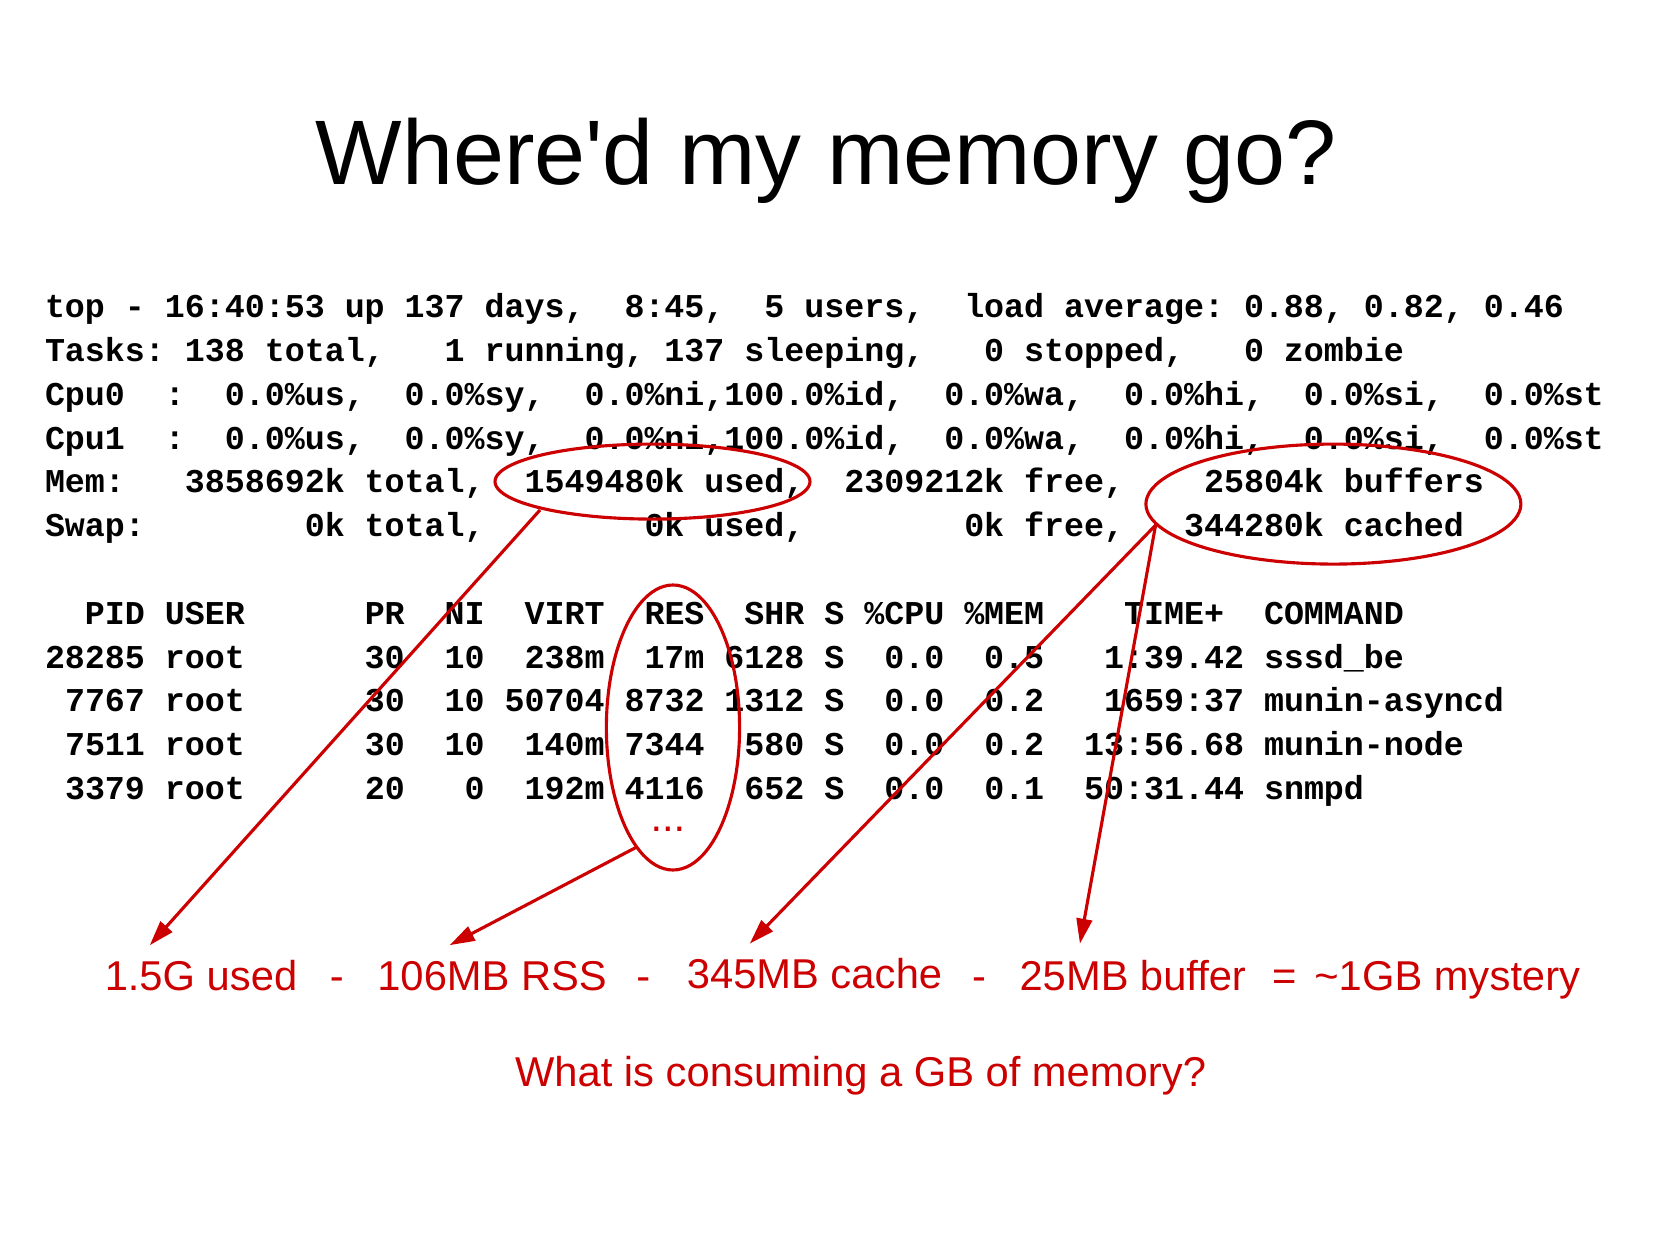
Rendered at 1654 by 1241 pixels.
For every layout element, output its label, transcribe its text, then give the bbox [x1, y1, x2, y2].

text_box ... [635, 785, 701, 848]
text_box 345MB cache [672, 943, 958, 1006]
text_box - [315, 945, 359, 1007]
text_box - [957, 945, 1001, 1007]
list top - 16:40:53 up 137 days, 8:45, 5 users, load average: 0.88, 0.82, 0.46 Tasks: 138 total, 1 running, 137 sleeping, 0 stopped, 0 zombie Cpu0 : 0.0%us, 0.0%sy, 0.0%ni,100.0%id, 0.0%wa, 0.0%hi, 0.0%si, 0.0%st Cpu1 : 0.0%us, 0.0%sy, 0.0%ni,100.0%id, 0.0%wa, 0.0%hi, 0.0%si, 0.0%st Mem: 3858692k total, 1549480k used, 2309212k free, 25804k buffers Swap: 0k total, 0k used, 0k free, 344280k cached PID USER PR NI VIRT RES SHR S %CPU %MEM TIME+ COMMAND 28285 root 30 10 238m 17m 6128 S 0.0 0.5 1:39.42 sssd_be 7767 root 30 10 50704 8732 1312 S 0.0 0.2 1659:37 munin-asyncd 7511 root 30 10 140m 7344 580 S 0.0 0.2 13:56.68 munin-node 3379 root 20 0 192m 4116 652 S 0.0 0.1 50:31.44 snmpd [497, 446, 808, 517]
text_box = [1257, 945, 1299, 1007]
list top - 16:40:53 up 137 days, 8:45, 5 users, load average: 0.88, 0.82, 0.46 Tasks: 138 total, 1 running, 137 sleeping, 0 stopped, 0 zombie Cpu0 : 0.0%us, 0.0%sy, 0.0%ni,100.0%id, 0.0%wa, 0.0%hi, 0.0%si, 0.0%st Cpu1 : 0.0%us, 0.0%sy, 0.0%ni,100.0%id, 0.0%wa, 0.0%hi, 0.0%si, 0.0%st Mem: 3858692k total, 1549480k used, 2309212k free, 25804k buffers Swap: 0k total, 0k used, 0k free, 344280k cached PID USER PR NI VIRT RES SHR S %CPU %MEM TIME+ COMMAND 28285 root 30 10 238m 17m 6128 S 0.0 0.5 1:39.42 sssd_be 7767 root 30 10 50704 8732 1312 S 0.0 0.2 1659:37 munin-asyncd 7511 root 30 10 140m 7344 580 S 0.0 0.2 13:56.68 munin-node 3379 root 20 0 192m 4116 652 S 0.0 0.1 50:31.44 snmpd [813, 533, 1152, 882]
text_box 1.5G used [90, 945, 315, 1007]
text_box 25MB buffer [1004, 945, 1257, 1007]
text_box What is consuming a GB of memory? [500, 1041, 1222, 1103]
list top - 16:40:53 up 137 days, 8:45, 5 users, load average: 0.88, 0.82, 0.46 Tasks: 138 total, 1 running, 137 sleeping, 0 stopped, 0 zombie Cpu0 : 0.0%us, 0.0%sy, 0.0%ni,100.0%id, 0.0%wa, 0.0%hi, 0.0%si, 0.0%st Cpu1 : 0.0%us, 0.0%sy, 0.0%ni,100.0%id, 0.0%wa, 0.0%hi, 0.0%si, 0.0%st Mem: 3858692k total, 1549480k used, 2309212k free, 25804k buffers Swap: 0k total, 0k used, 0k free, 344280k cached PID USER PR NI VIRT RES SHR S %CPU %MEM TIME+ COMMAND 28285 root 30 10 238m 17m 6128 S 0.0 0.5 1:39.42 sssd_be 7767 root 30 10 50704 8732 1312 S 0.0 0.2 1659:37 munin-asyncd 7511 root 30 10 140m 7344 580 S 0.0 0.2 13:56.68 munin-node 3379 root 20 0 192m 4116 652 S 0.0 0.1 50:31.44 snmpd [45, 290, 1606, 882]
text_box - [621, 945, 666, 1007]
text_box ~1GB mystery [1299, 945, 1617, 1007]
list top - 16:40:53 up 137 days, 8:45, 5 users, load average: 0.88, 0.82, 0.46 Tasks: 138 total, 1 running, 137 sleeping, 0 stopped, 0 zombie Cpu0 : 0.0%us, 0.0%sy, 0.0%ni,100.0%id, 0.0%wa, 0.0%hi, 0.0%si, 0.0%st Cpu1 : 0.0%us, 0.0%sy, 0.0%ni,100.0%id, 0.0%wa, 0.0%hi, 0.0%si, 0.0%st Mem: 3858692k total, 1549480k used, 2309212k free, 25804k buffers Swap: 0k total, 0k used, 0k free, 344280k cached PID USER PR NI VIRT RES SHR S %CPU %MEM TIME+ COMMAND 28285 root 30 10 238m 17m 6128 S 0.0 0.5 1:39.42 sssd_be 7767 root 30 10 50704 8732 1312 S 0.0 0.2 1659:37 munin-asyncd 7511 root 30 10 140m 7344 580 S 0.0 0.2 13:56.68 munin-node 3379 root 20 0 192m 4116 652 S 0.0 0.1 50:31.44 snmpd [608, 587, 738, 868]
list top - 16:40:53 up 137 days, 8:45, 5 users, load average: 0.88, 0.82, 0.46 Tasks: 138 total, 1 running, 137 sleeping, 0 stopped, 0 zombie Cpu0 : 0.0%us, 0.0%sy, 0.0%ni,100.0%id, 0.0%wa, 0.0%hi, 0.0%si, 0.0%st Cpu1 : 0.0%us, 0.0%sy, 0.0%ni,100.0%id, 0.0%wa, 0.0%hi, 0.0%si, 0.0%st Mem: 3858692k total, 1549480k used, 2309212k free, 25804k buffers Swap: 0k total, 0k used, 0k free, 344280k cached PID USER PR NI VIRT RES SHR S %CPU %MEM TIME+ COMMAND 28285 root 30 10 238m 17m 6128 S 0.0 0.5 1:39.42 sssd_be 7767 root 30 10 50704 8732 1312 S 0.0 0.2 1659:37 munin-asyncd 7511 root 30 10 140m 7344 580 S 0.0 0.2 13:56.68 munin-node 3379 root 20 0 192m 4116 652 S 0.0 0.1 50:31.44 snmpd [1148, 446, 1519, 562]
title Where'd my memory go? [82, 49, 1571, 257]
text_box 106MB RSS [362, 945, 621, 1007]
